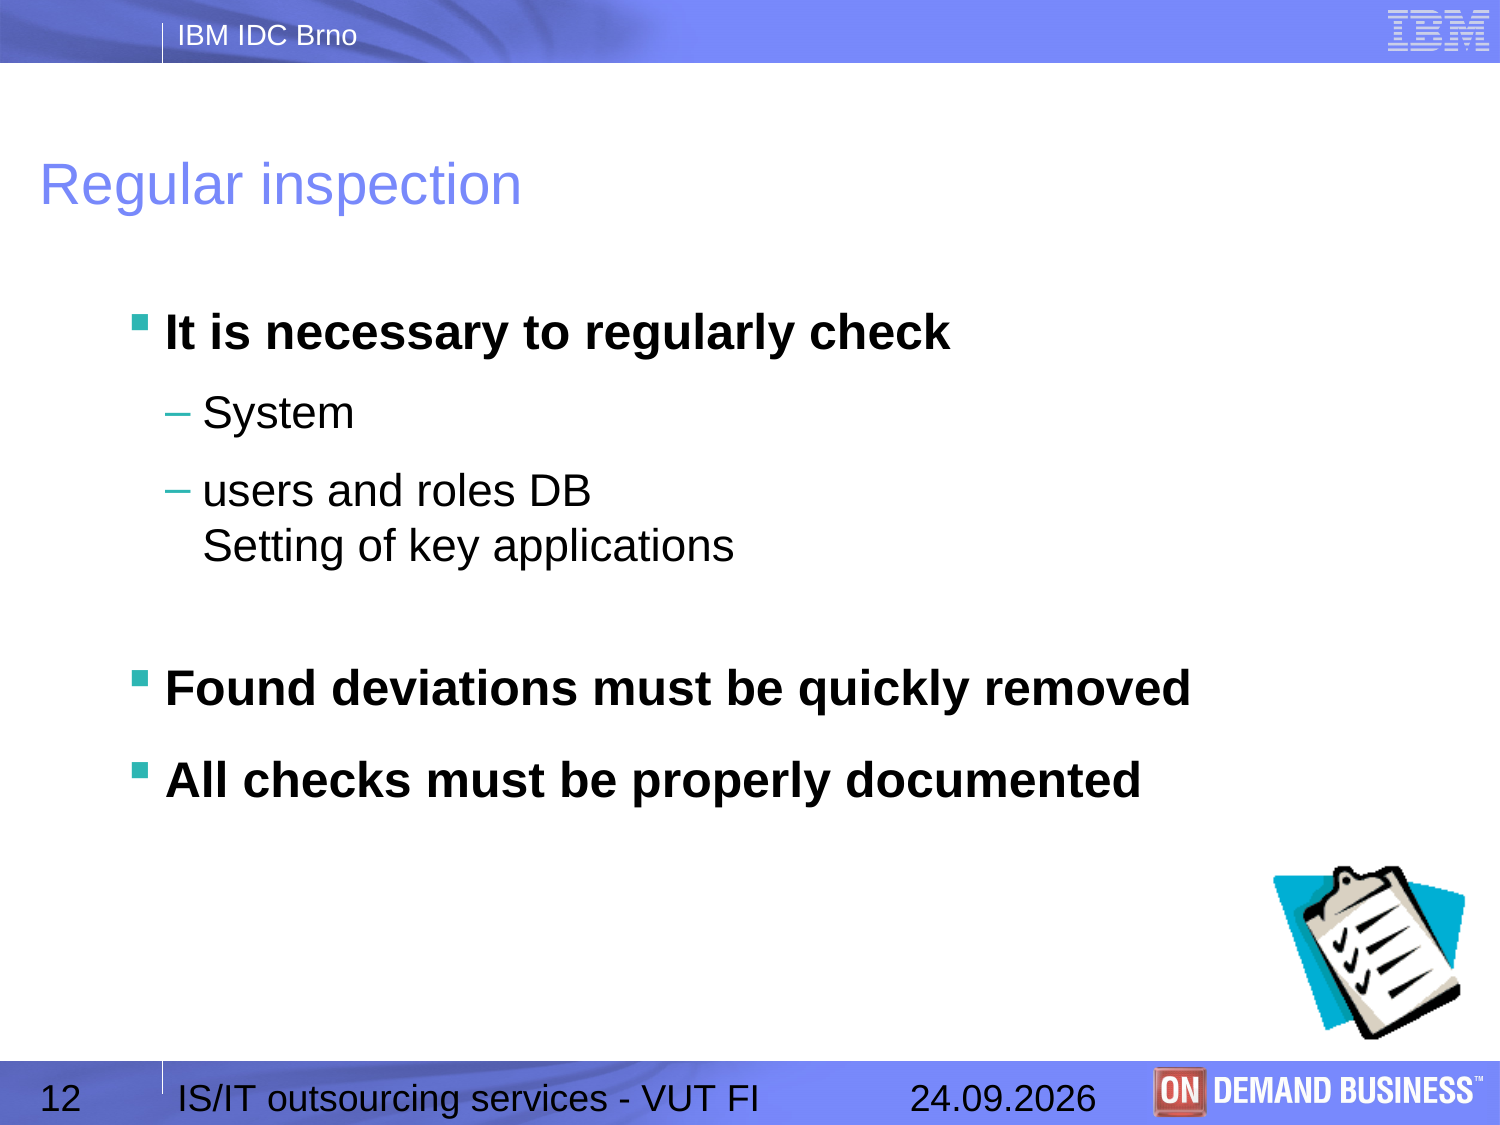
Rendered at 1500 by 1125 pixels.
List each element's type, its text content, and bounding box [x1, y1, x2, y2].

list It is necessary to regularly check System users and roles DB Setting of key applications Found deviations must be quickly removed All checks must be properly documented [112, 291, 1388, 932]
title Regular inspection [25, 142, 1378, 225]
picture [1269, 857, 1473, 1046]
picture [0, 0, 1500, 63]
picture [0, 1061, 1500, 1125]
